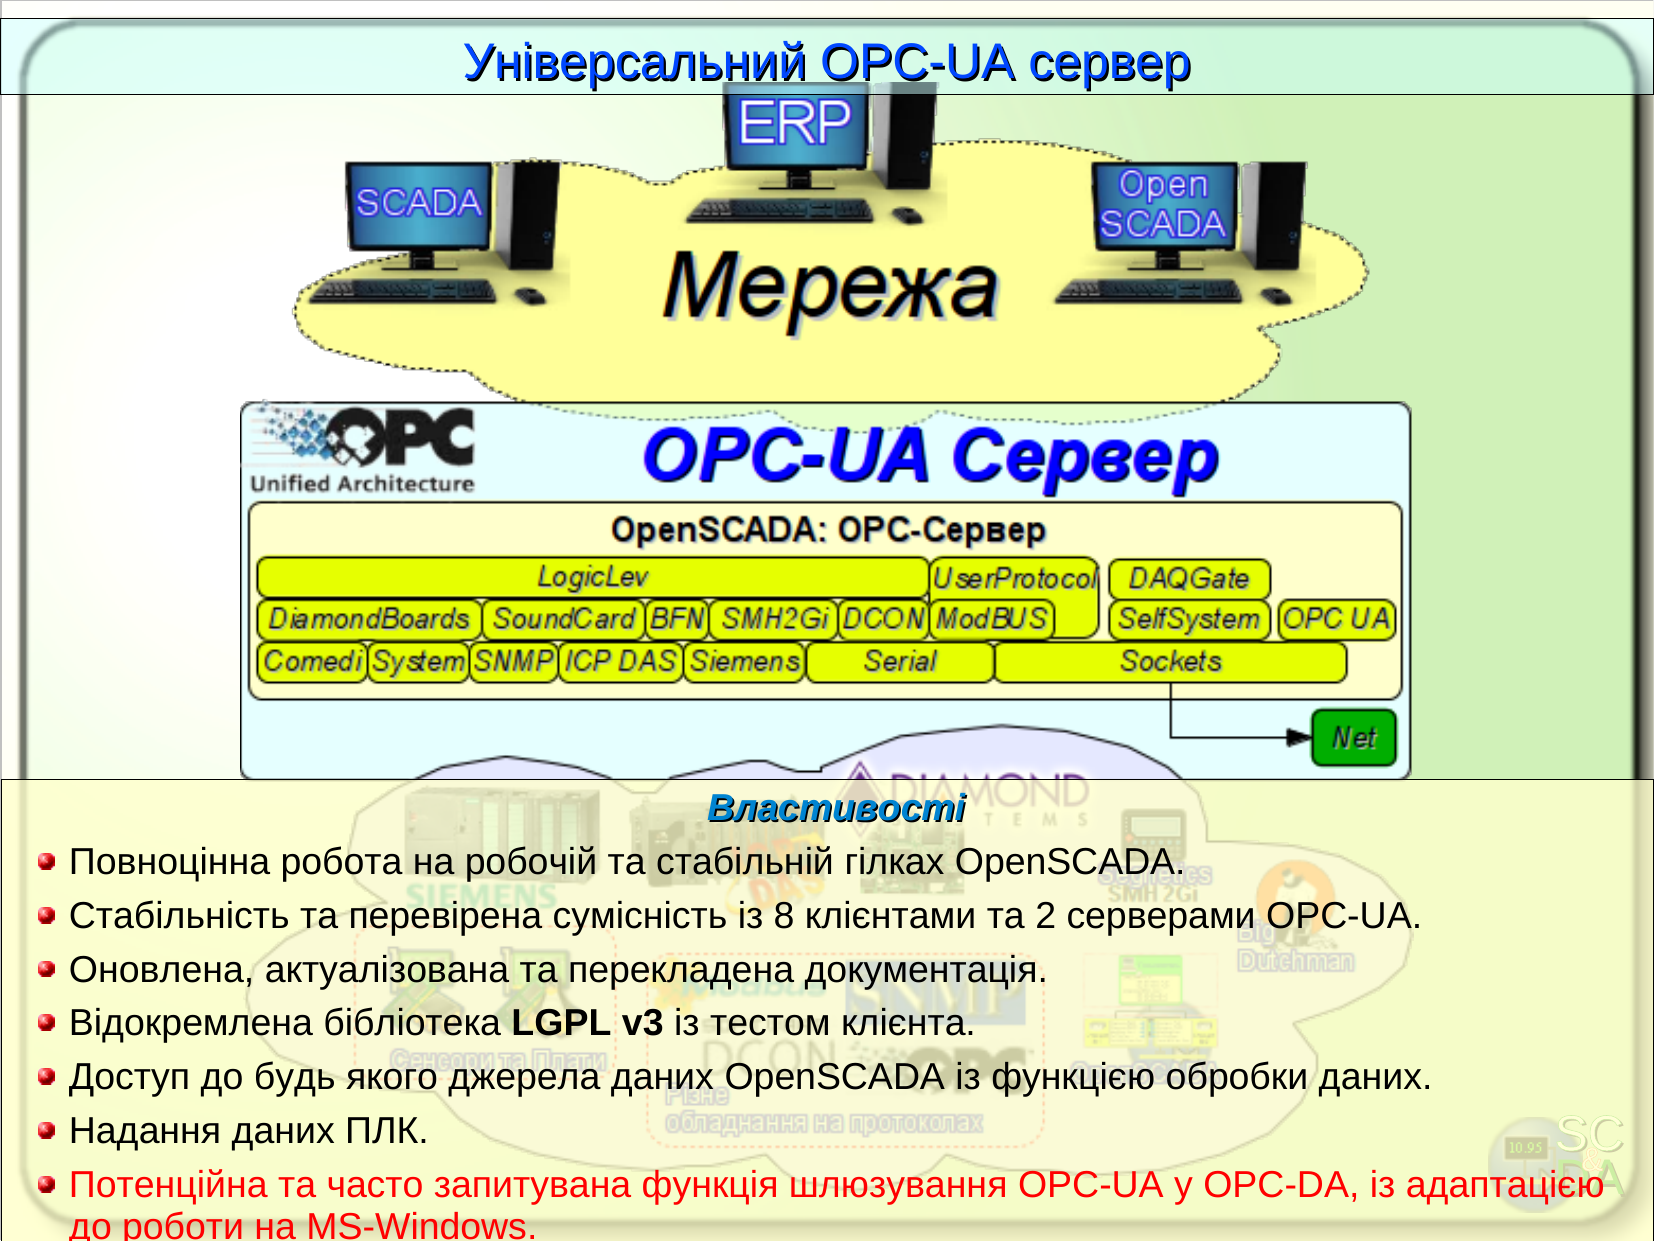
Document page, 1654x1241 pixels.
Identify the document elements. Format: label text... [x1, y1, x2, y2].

picture [240, 95, 1414, 779]
title Універсальний OPC-UA сервер [0, 18, 1654, 95]
list Властивості Повноцінна робота на робочій та стабільній гілках OpenSCADA. Стабільність та перевірена сумісність із 8 клієнтами та 2 серверами OPC-UA. Оновлена, актуалізована та перекладена документація. Відокремлена бібліотека LGPL v3 із тестом клієнта. Доступ до будь якого джерела даних OpenSCADA із функцією обробки даних. Надання даних ПЛК. Потенційна та часто запитувана функція шлюзування OPC-UA у OPC-DA, із адаптацією до роботи на MS-Windows. [1, 779, 1654, 1241]
